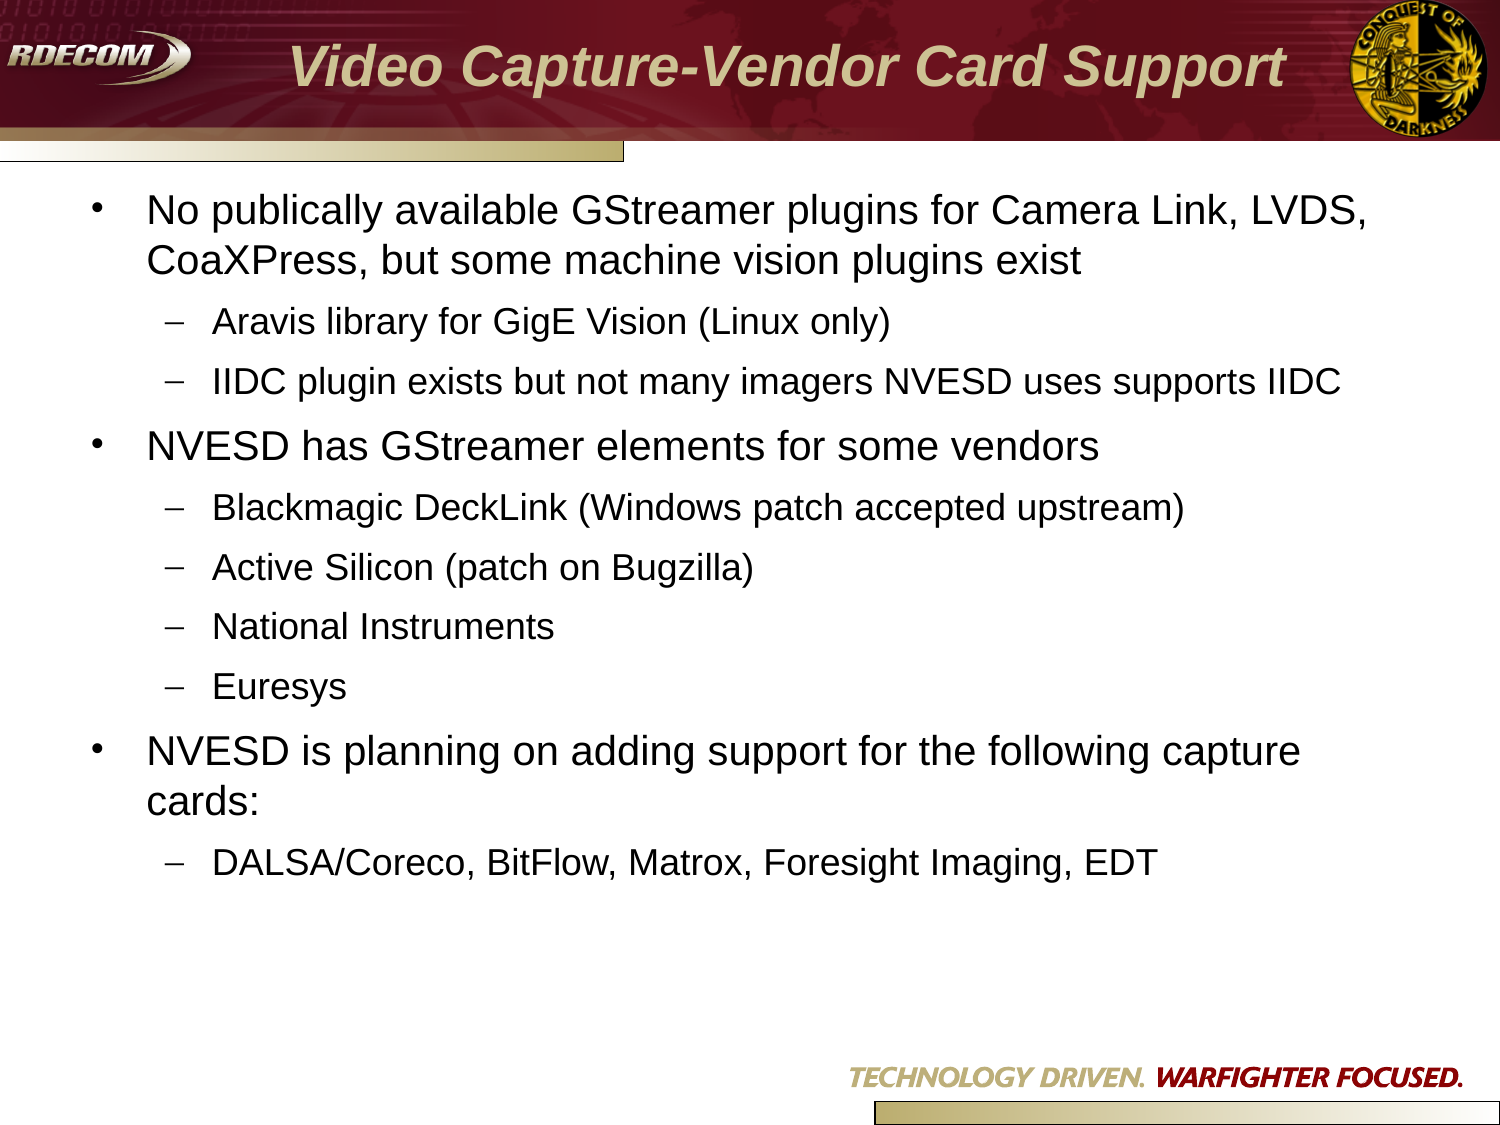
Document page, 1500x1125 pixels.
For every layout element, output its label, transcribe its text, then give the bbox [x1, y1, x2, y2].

title Video Capture-Vendor Card Support [249, 0, 1325, 138]
picture [0, 0, 1500, 141]
list No publically available GStreamer plugins for Camera Link, LVDS, CoaXPress, but some machine vision plugins exist Aravis library for GigE Vision (Linux only) IIDC plugin exists but not many imagers NVESD uses supports IIDC NVESD has GStreamer elements for some vendors Blackmagic DeckLink (Windows patch accepted upstream) Active Silicon (patch on Bugzilla) National Instruments Euresys NVESD is planning on adding support for the following capture cards: DALSA/Coreco, BitFlow, Matrox, Foresight Imaging, EDT [75, 174, 1425, 918]
